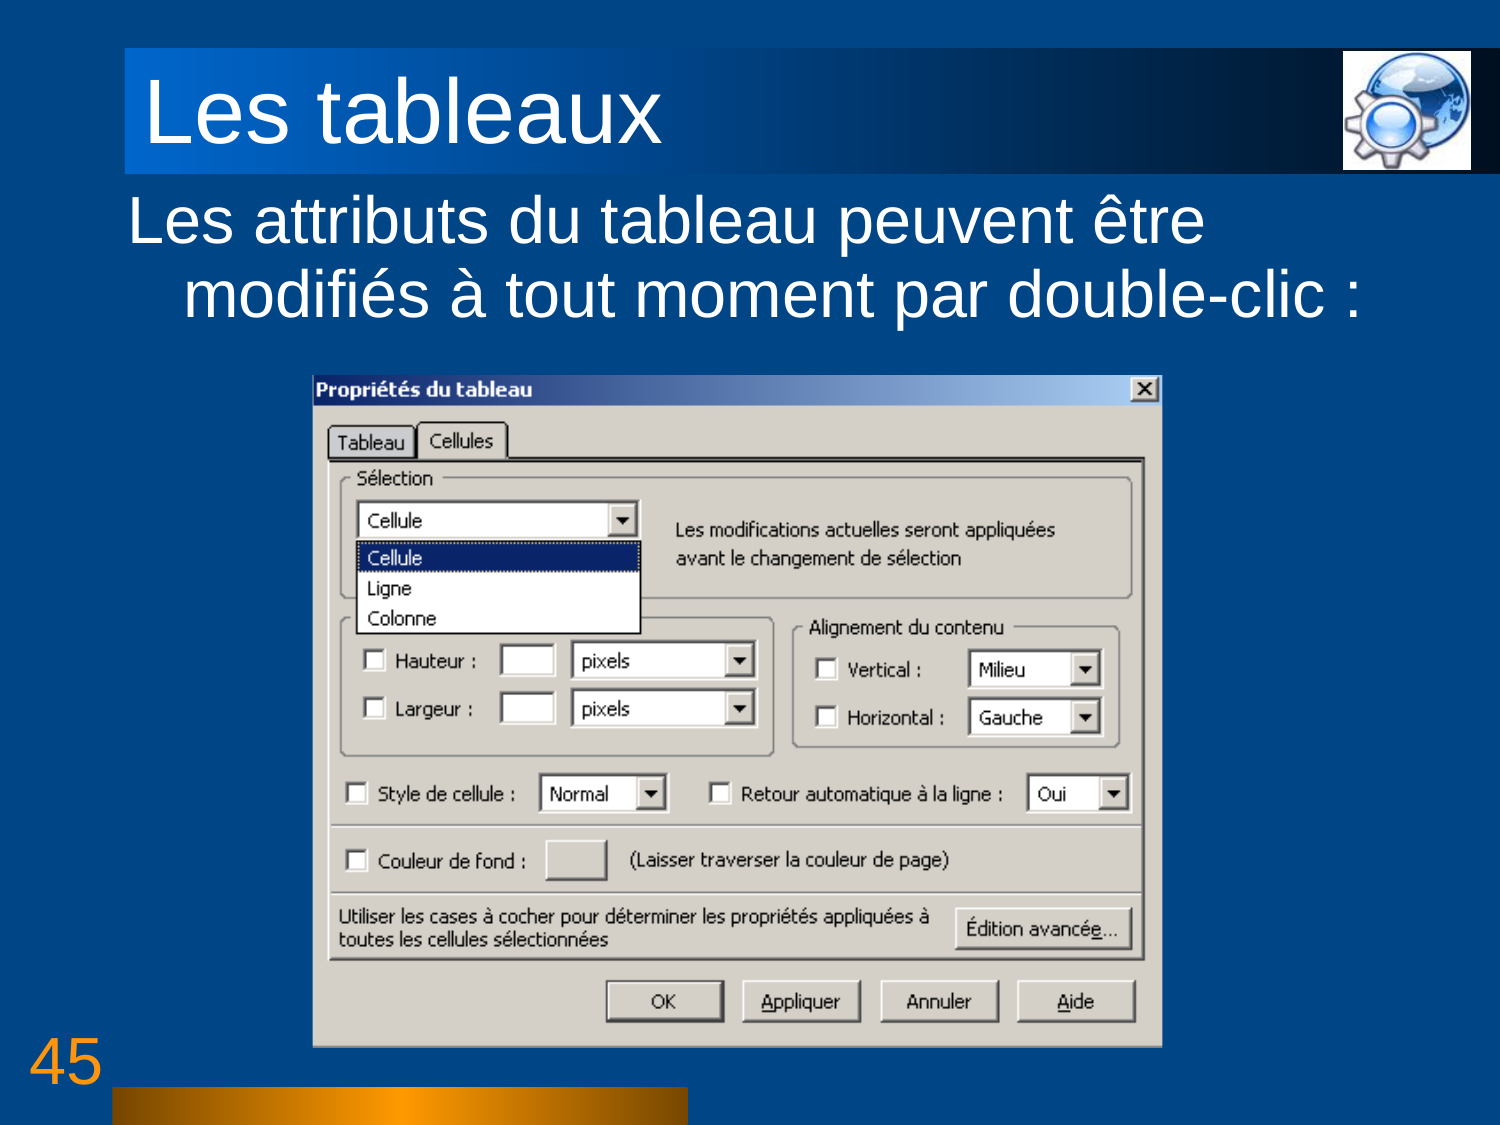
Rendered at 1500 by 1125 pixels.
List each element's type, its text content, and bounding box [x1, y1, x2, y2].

chart [312, 375, 1163, 1048]
picture [1388, 51, 1471, 170]
title Les tableaux [128, 50, 1388, 173]
list Les attributs du tableau peuvent être modifiés à tout moment par double-clic : [112, 174, 1426, 850]
